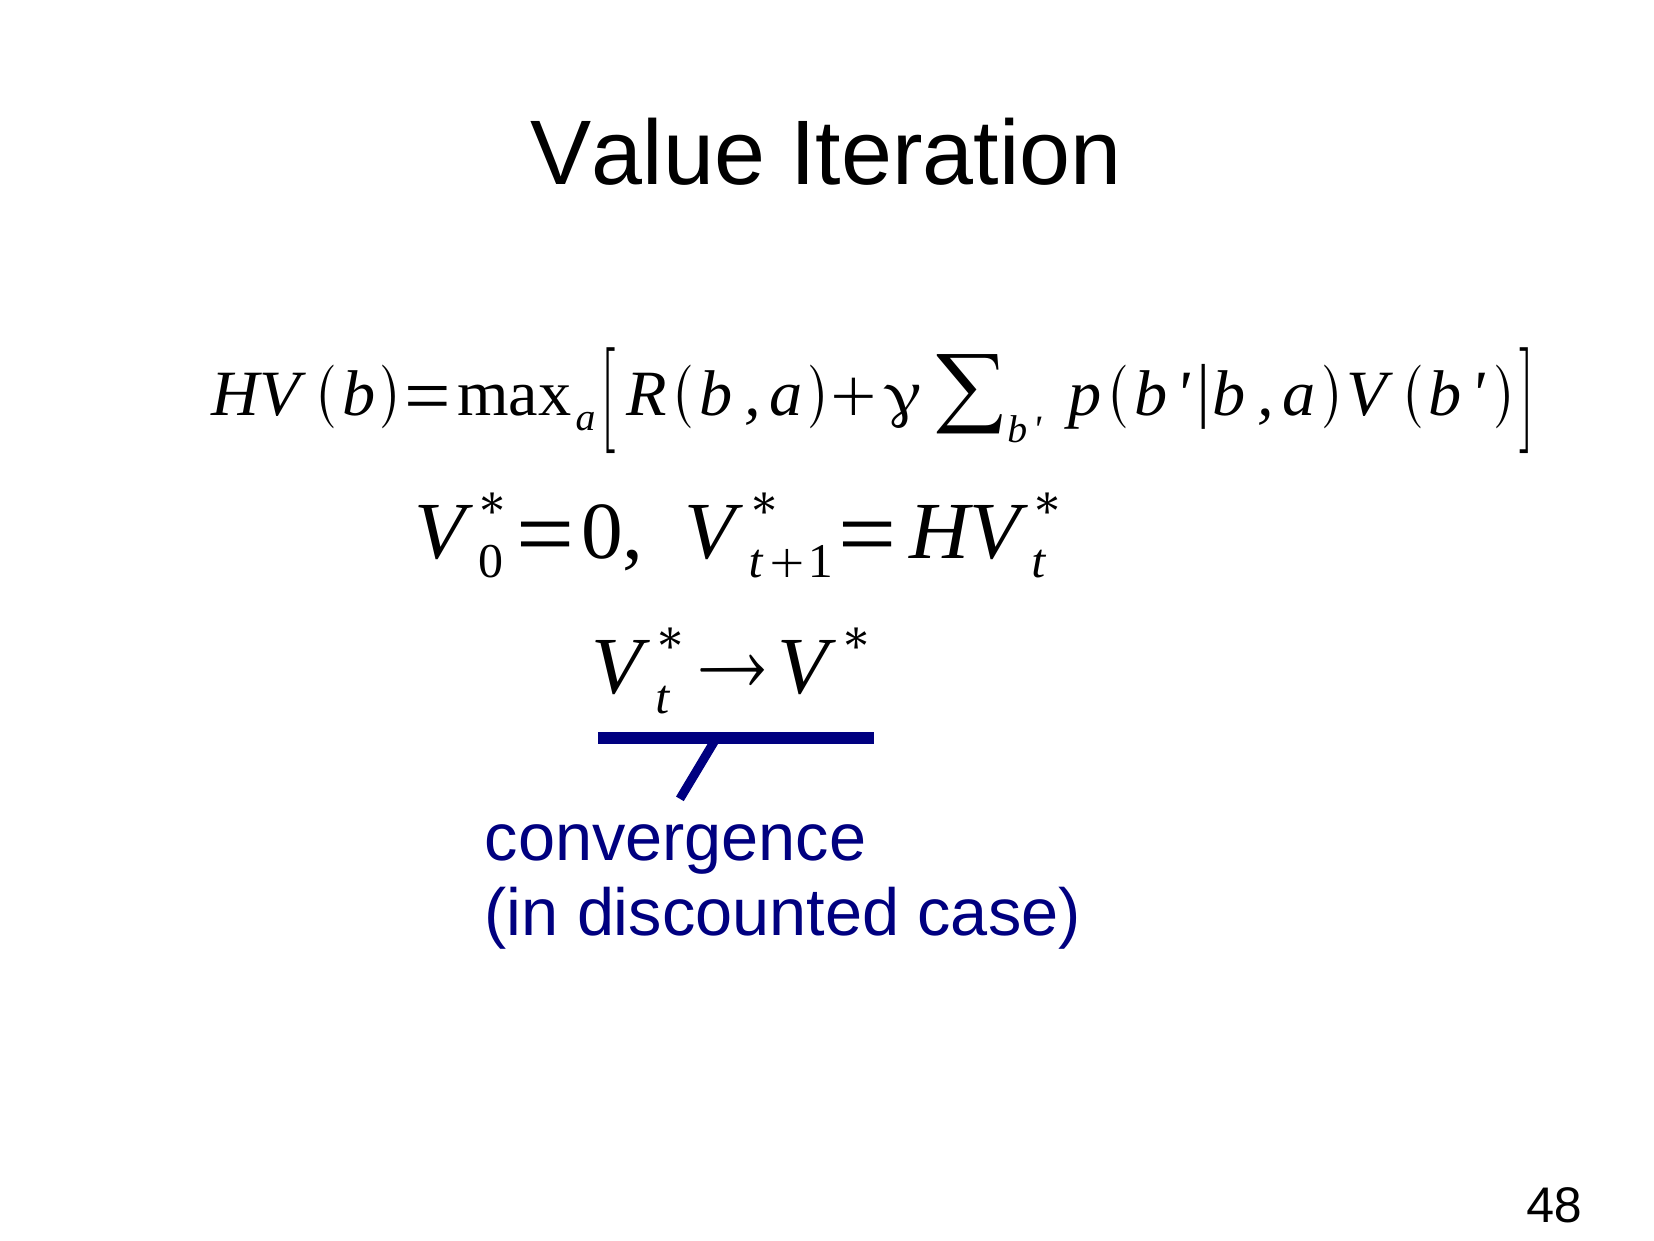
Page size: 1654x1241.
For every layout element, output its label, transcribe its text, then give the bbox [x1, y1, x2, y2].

chart [201, 344, 1538, 457]
chart [407, 474, 1072, 588]
title Value Iteration [82, 56, 1571, 250]
chart [585, 610, 881, 724]
text_box convergence (in discounted case) [470, 792, 1212, 957]
